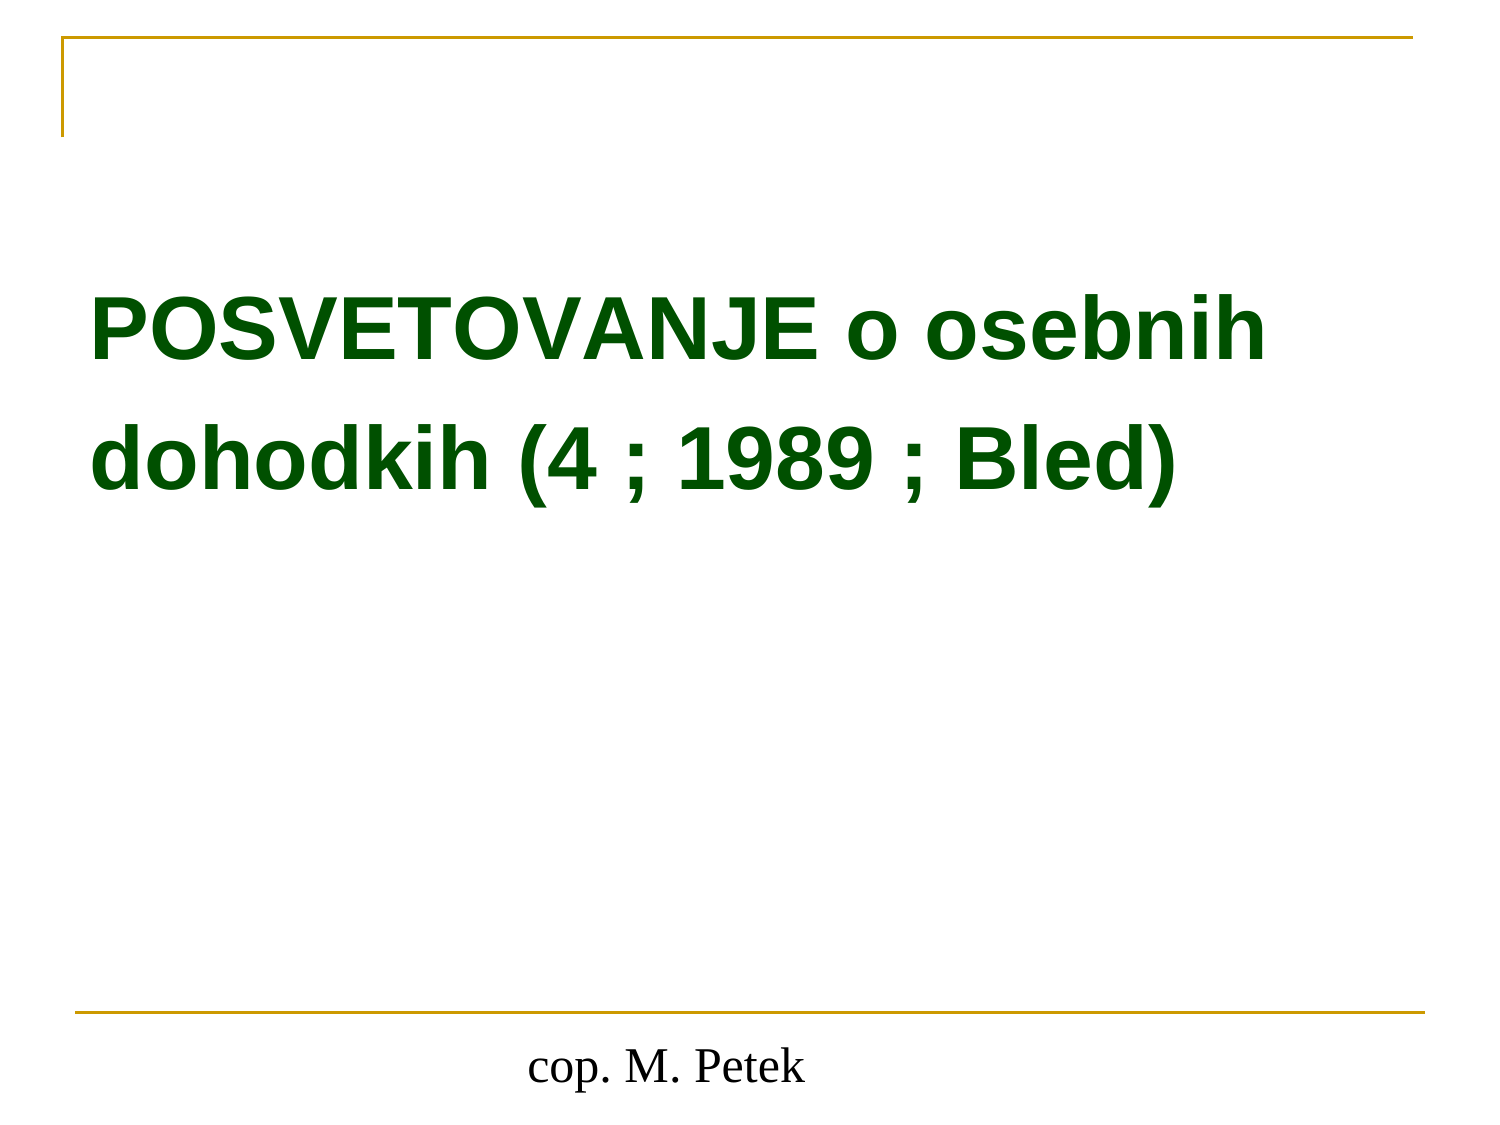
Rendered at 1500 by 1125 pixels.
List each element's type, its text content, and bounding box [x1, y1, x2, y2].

list POSVETOVANJE o osebnih dohodkih (4 ; 1989 ; Bled) [75, 262, 1426, 1006]
